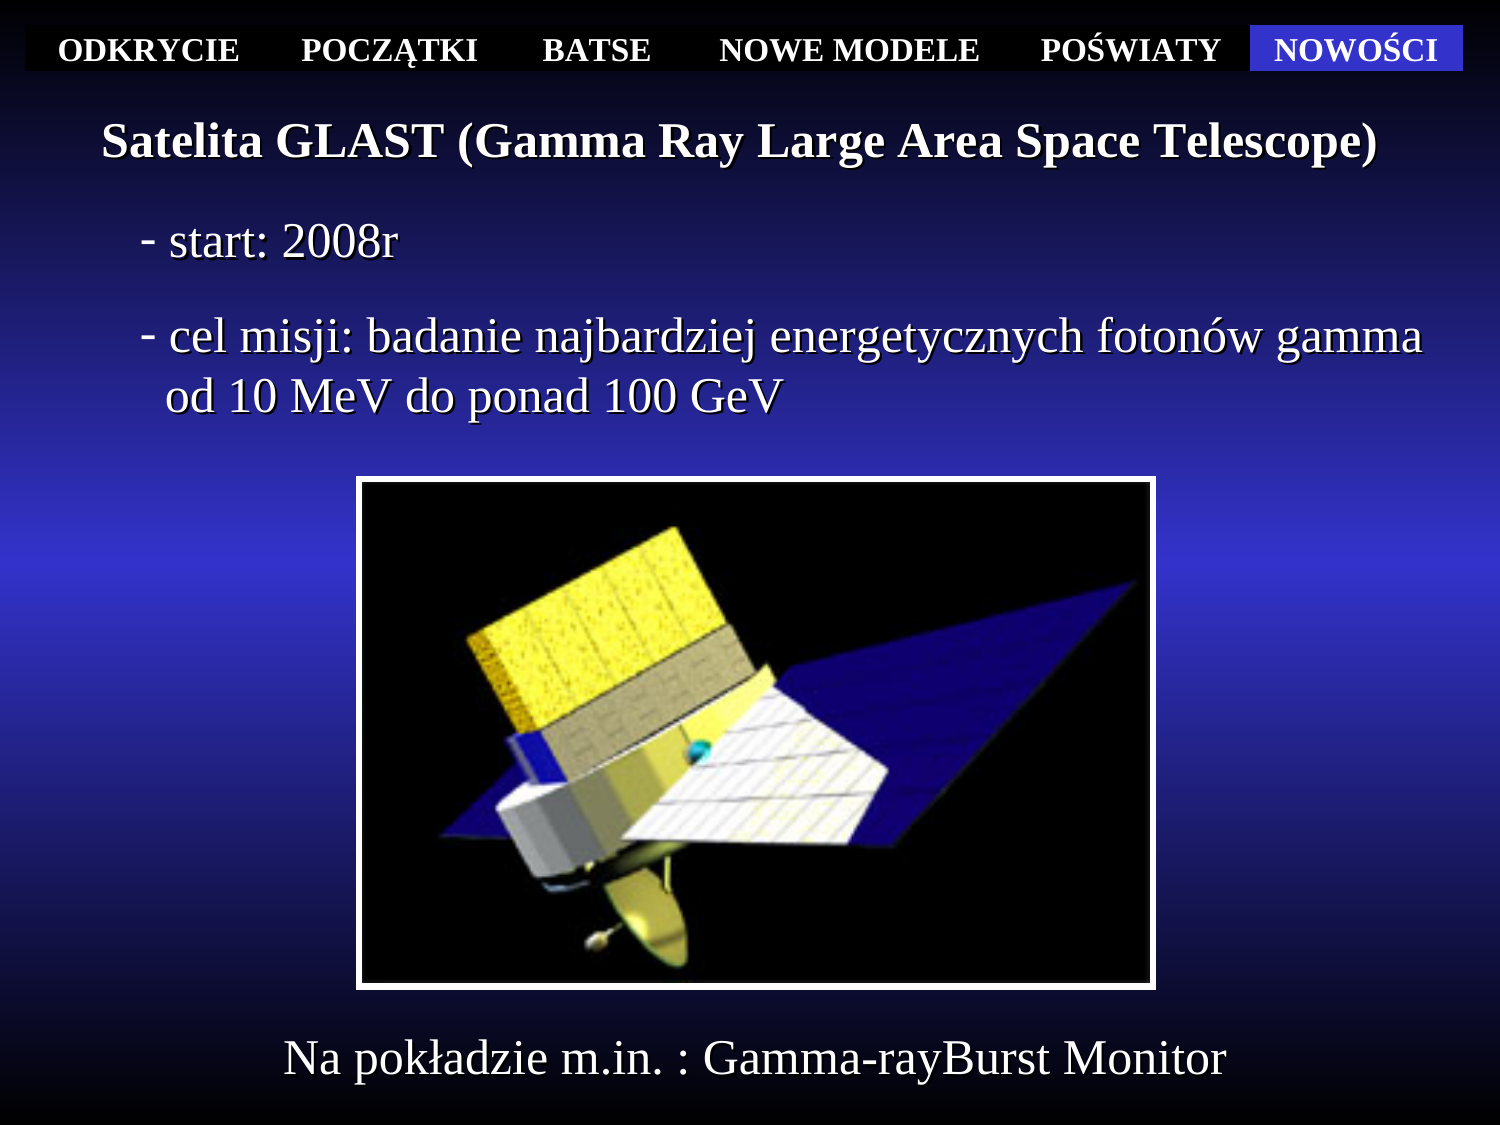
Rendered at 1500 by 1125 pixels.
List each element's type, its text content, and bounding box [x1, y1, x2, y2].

picture [362, 482, 1150, 984]
table_header POCZĄTKI [273, 25, 507, 71]
table_header ODKRYCIE [25, 25, 273, 71]
table_header NOWOŚCI [1250, 25, 1463, 71]
table_header BATSE [507, 25, 688, 71]
table_header NOWE MODELE [688, 25, 1013, 71]
table_header POŚWIATY [1013, 25, 1250, 71]
text_box start: 2008r [125, 199, 1463, 276]
text_box Na pokładzie m.in. : Gamma-rayBurst Monitor [268, 1017, 1258, 1093]
text_box cel misji: badanie najbardziej energetycznych fotonów gamma od 10 MeV do ponad 100 GeV [125, 294, 1463, 431]
text_box Satelita GLAST (Gamma Ray Large Area Space Telescope) [87, 99, 1394, 176]
